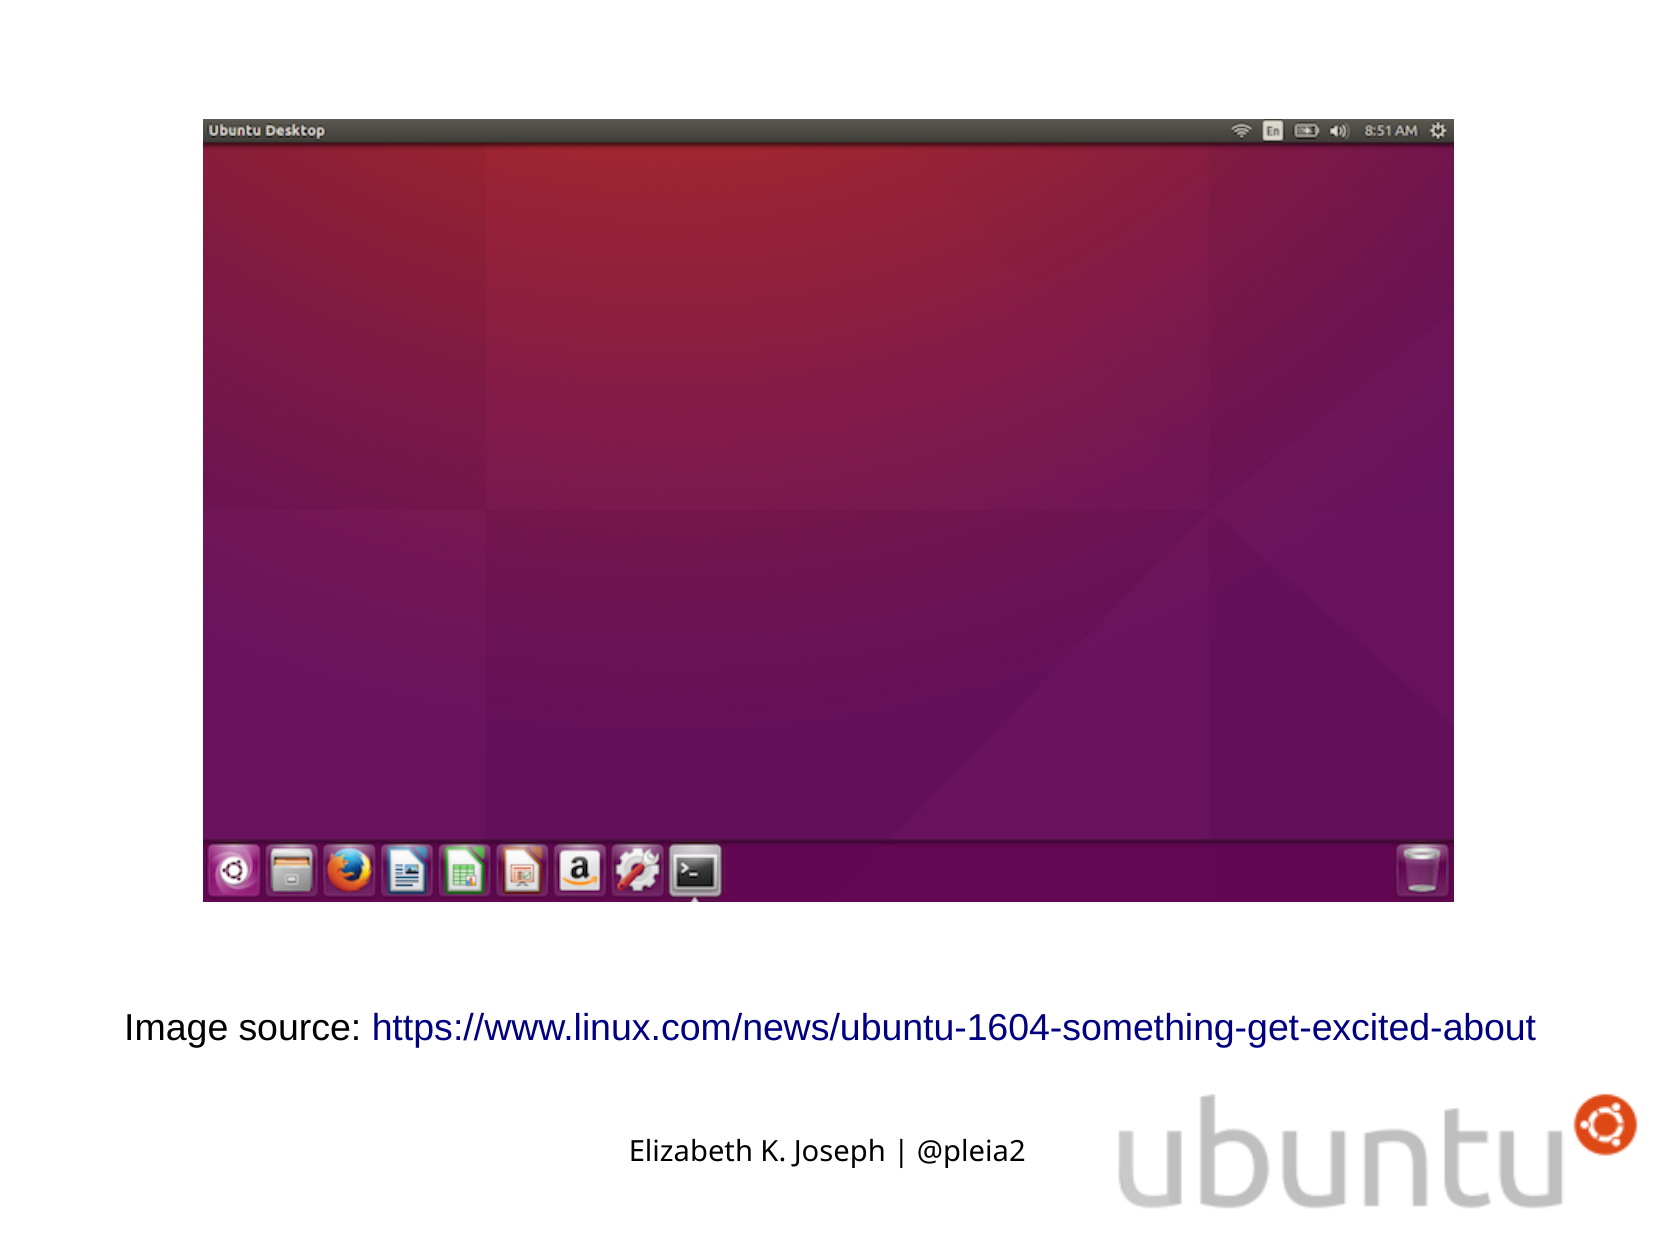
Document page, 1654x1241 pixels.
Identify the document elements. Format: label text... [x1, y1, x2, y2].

subtitle Image source: https://www.linux.com/news/ubuntu-1604-something-get-excited-about [90, 990, 1571, 1066]
picture [0, 0, 1654, 1241]
